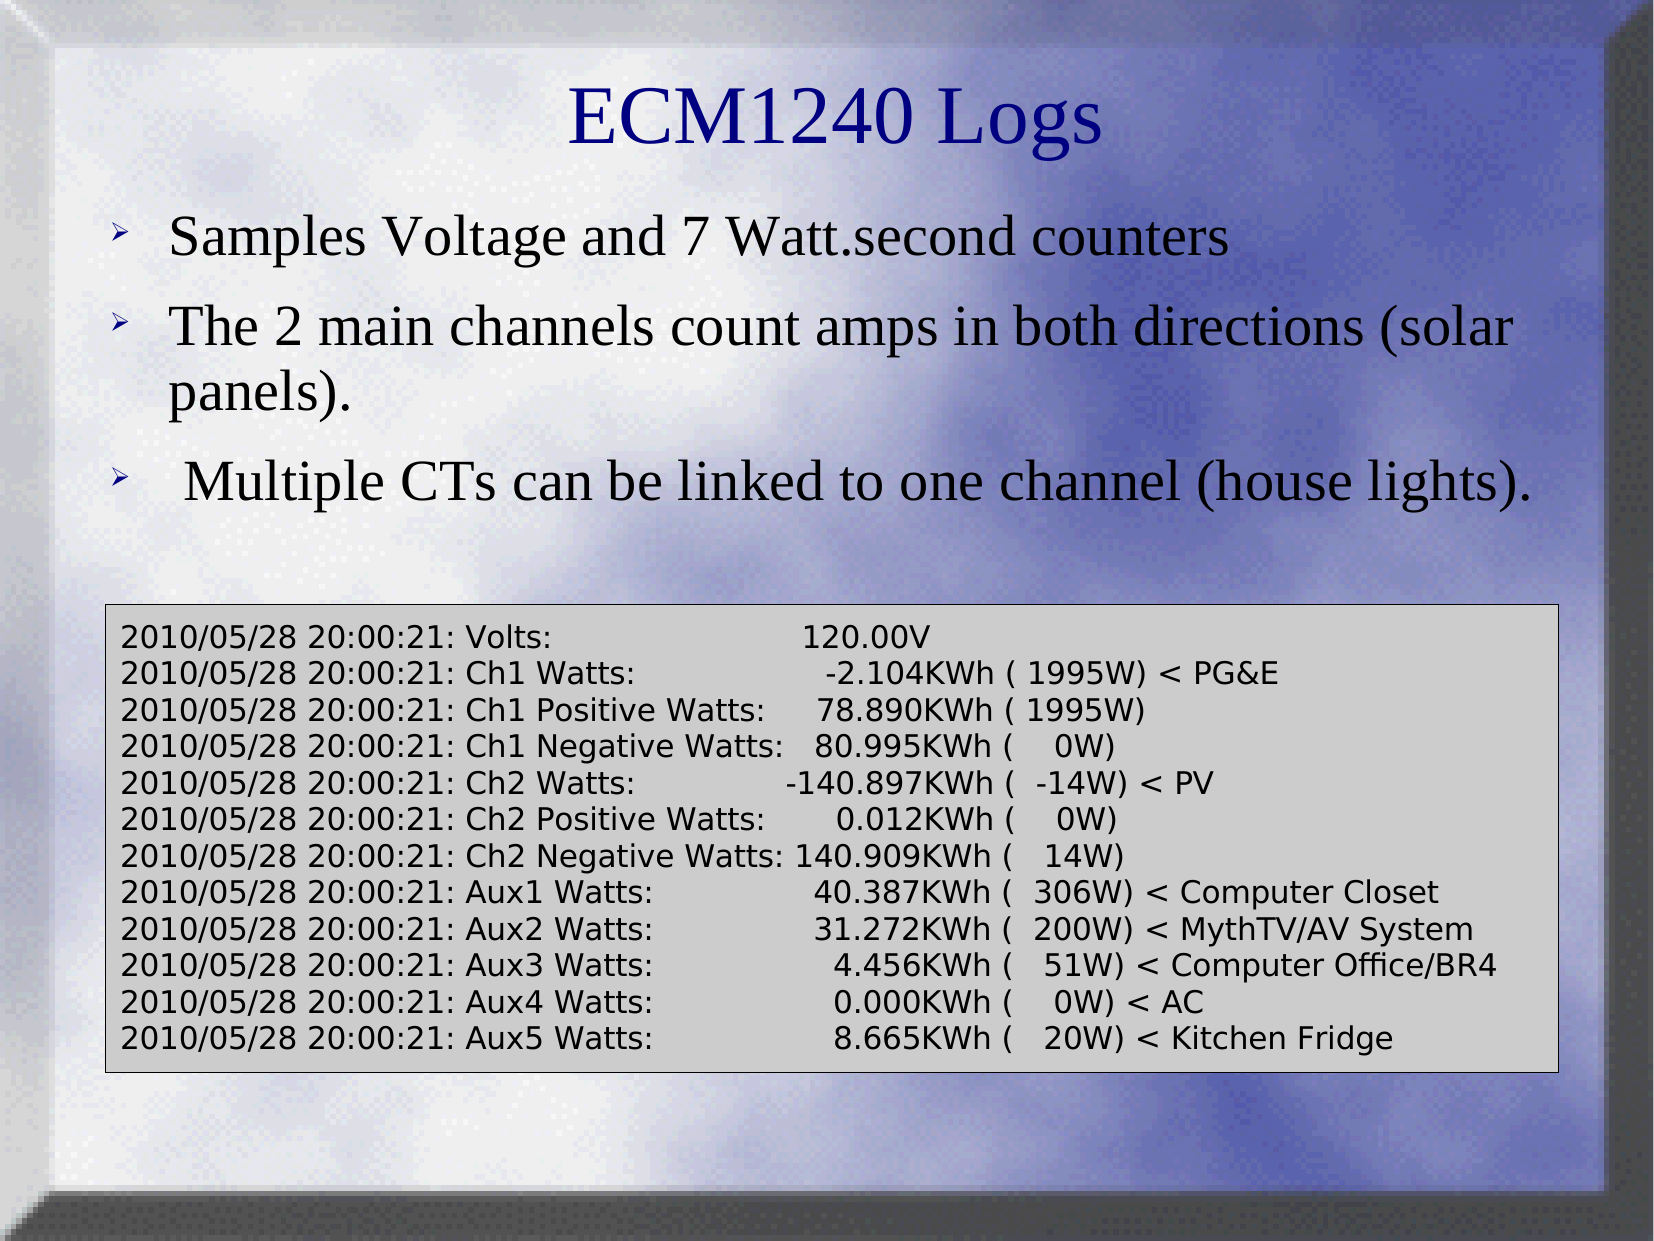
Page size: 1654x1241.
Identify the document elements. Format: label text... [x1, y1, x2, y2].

picture [0, 0, 1654, 1241]
title ECM1240 Logs [120, 67, 1552, 165]
list Samples Voltage and 7 Watt.second counters The 2 main channels count amps in both directions (solar panels). Multiple CTs can be linked to one channel (house lights). [109, 203, 1555, 557]
text_box 2010/05/28 20:00:21: Volts: 120.00V 2010/05/28 20:00:21: Ch1 Watts: -2.104KWh ( 1995W) < PG&E 2010/05/28 20:00:21: Ch1 Positive Watts: 78.890KWh ( 1995W) 2010/05/28 20:00:21: Ch1 Negative Watts: 80.995KWh ( 0W) 2010/05/28 20:00:21: Ch2 Watts: -140.897KWh ( -14W) < PV 2010/05/28 20:00:21: Ch2 Positive Watts: 0.012KWh ( 0W) 2010/05/28 20:00:21: Ch2 Negative Watts: 140.909KWh ( 14W) 2010/05/28 20:00:21: Aux1 Watts: 40.387KWh ( 306W) < Computer Closet 2010/05/28 20:00:21: Aux2 Watts: 31.272KWh ( 200W) < MythTV/AV System 2010/05/28 20:00:21: Aux3 Watts: 4.456KWh ( 51W) < Computer Office/BR4 2010/05/28 20:00:21: Aux4 Watts: 0.000KWh ( 0W) < AC 2010/05/28 20:00:21: Aux5 Watts: 8.665KWh ( 20W) < Kitchen Fridge [105, 604, 1559, 1073]
